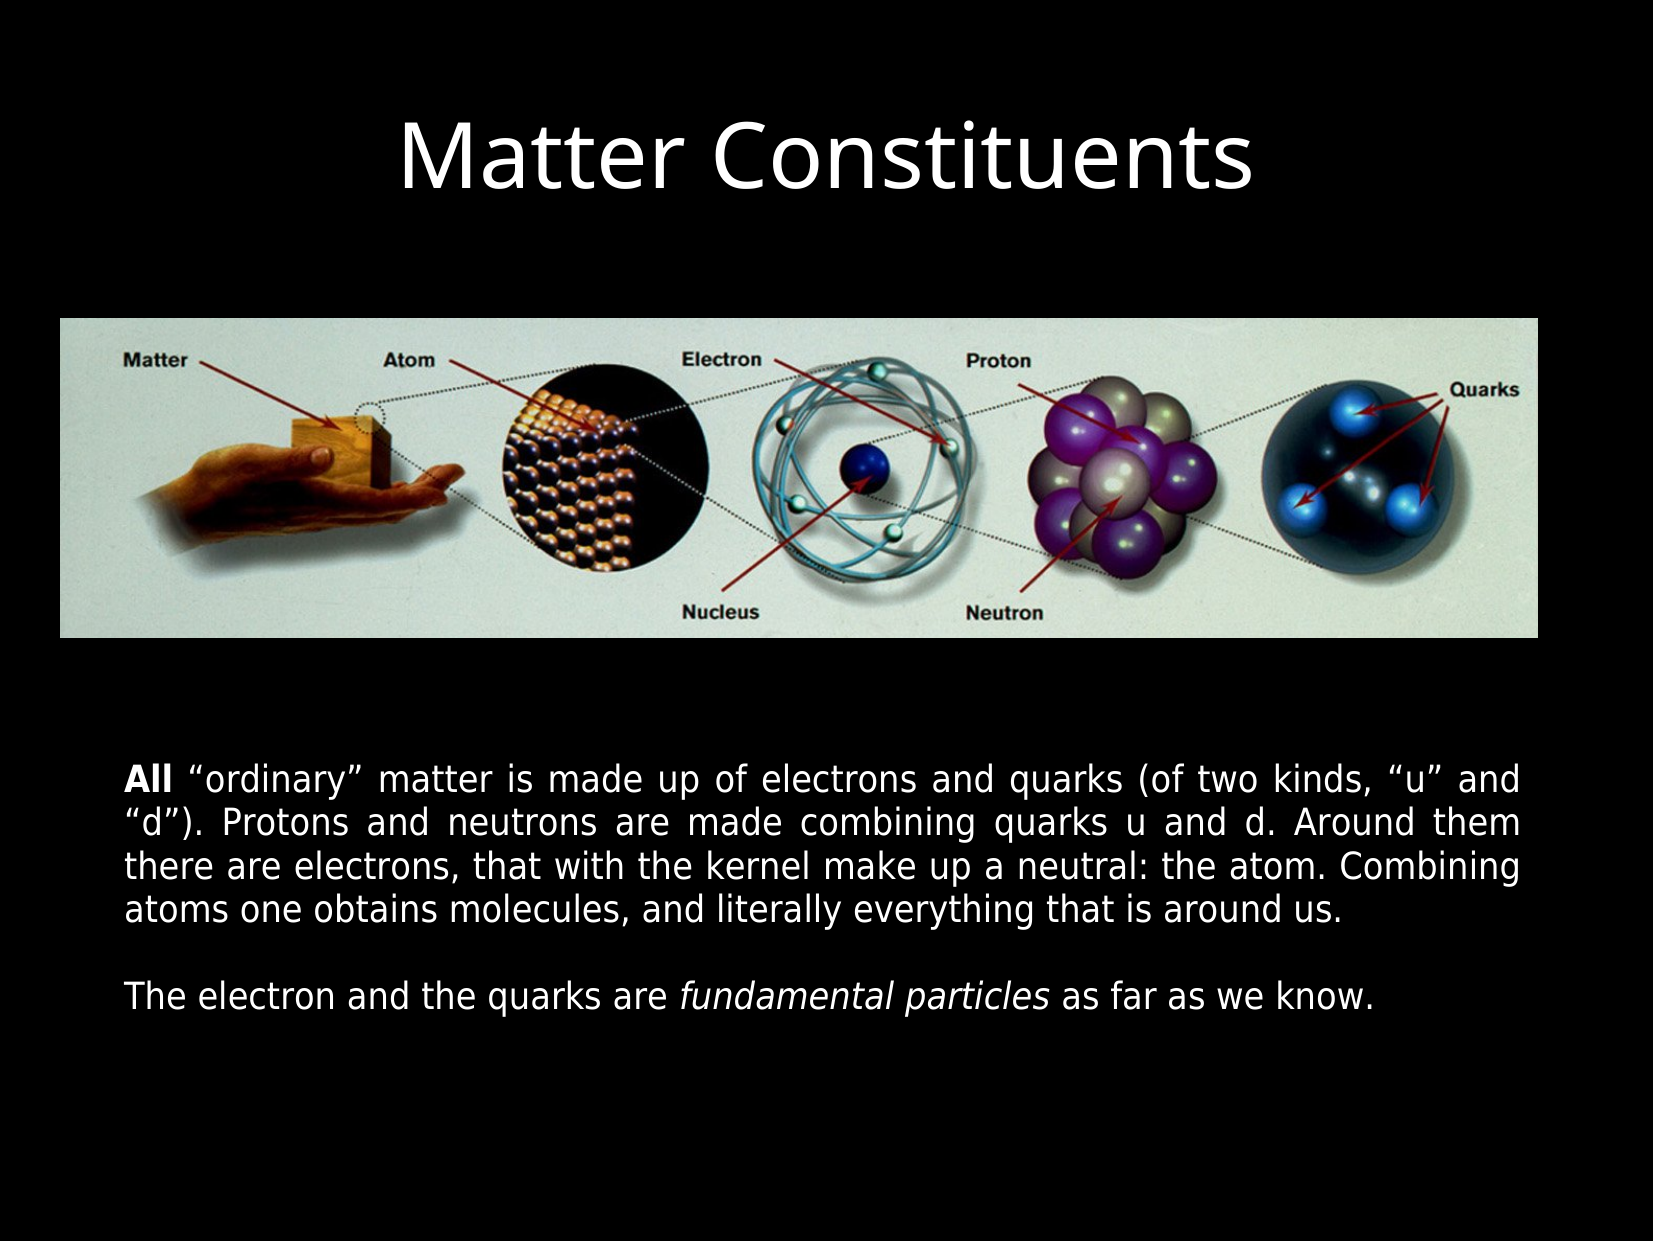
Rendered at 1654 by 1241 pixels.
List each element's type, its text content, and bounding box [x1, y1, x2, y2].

picture [60, 318, 1538, 638]
text_box All “ordinary” matter is made up of electrons and quarks (of two kinds, “u” and “d”). Protons and neutrons are made combining quarks u and d. Around them there are electrons, that with the kernel make up a neutral: the atom. Combining atoms one obtains molecules, and literally everything that is around us. The electron and the quarks are fundamental particles as far as we know. [109, 750, 1538, 1126]
title Matter Constituents [82, 56, 1571, 250]
